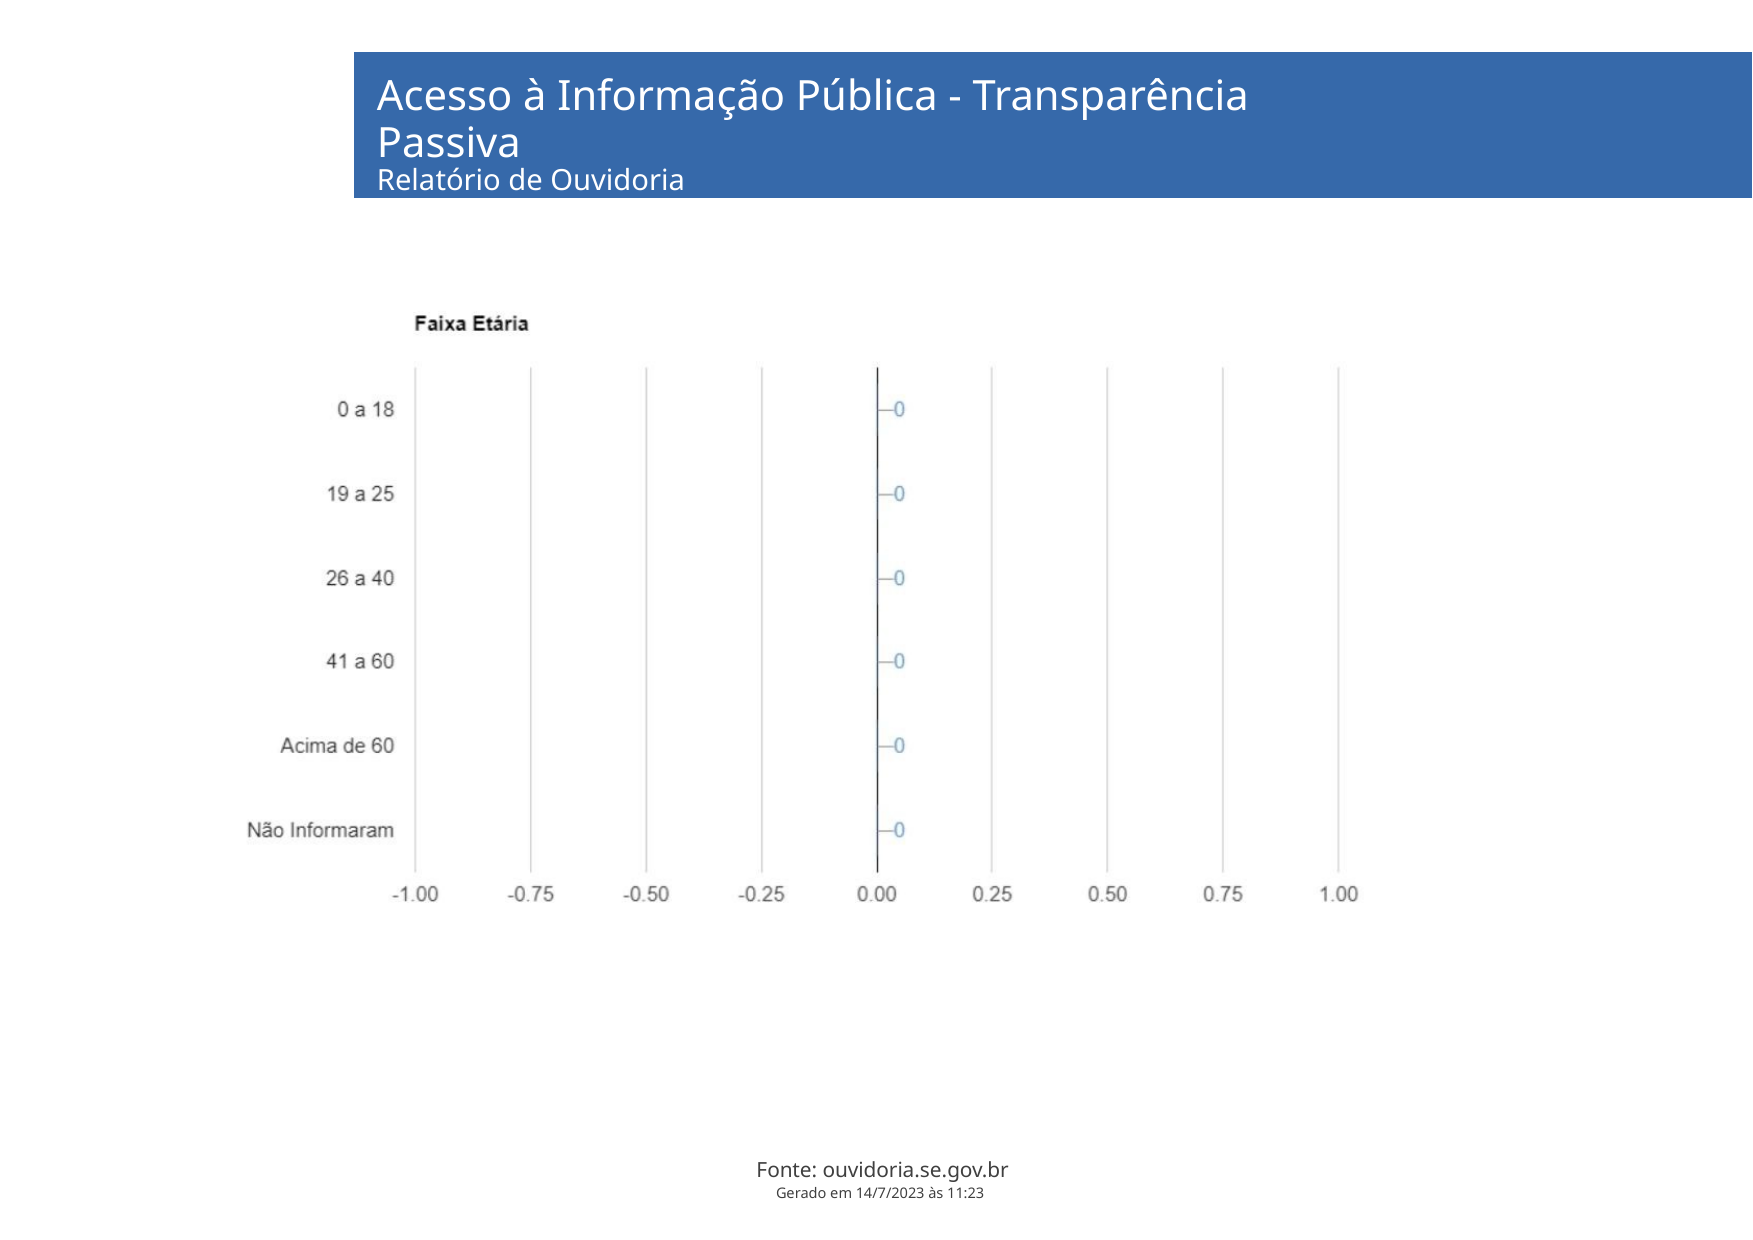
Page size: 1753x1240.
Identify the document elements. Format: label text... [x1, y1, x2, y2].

text_box Acesso à Informação Pública - Transparência Passiva Relatório de Ouvidoria SETUR - Junho a Junho de 2023 [376, 72, 1403, 228]
text_box [354, 52, 1752, 198]
text_box [155, 211, 1599, 1028]
text_box Fonte: ouvidoria.se.gov.br Gerado em 14/7/2023 às 11:23 [756, 1158, 1023, 1202]
